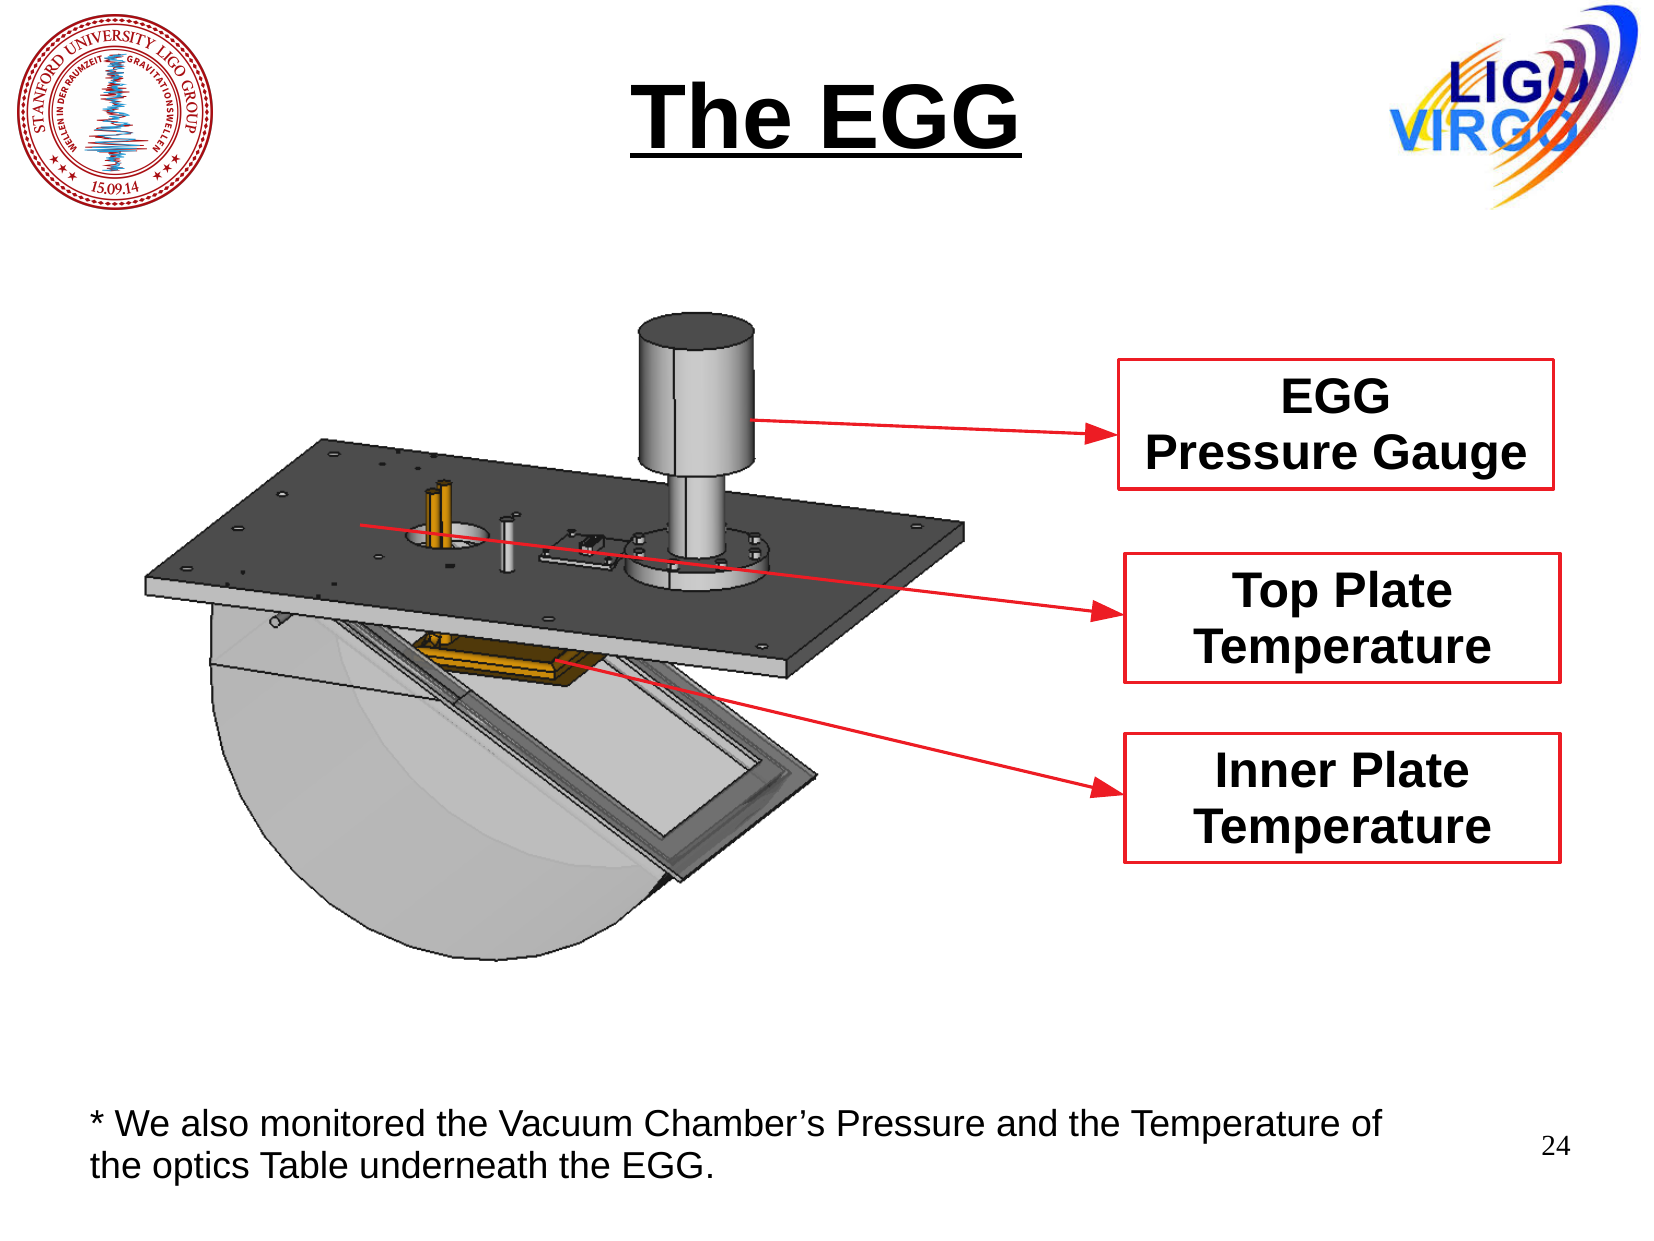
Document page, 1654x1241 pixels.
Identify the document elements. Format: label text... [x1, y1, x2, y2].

text_box * We also monitored the Vacuum Chamber’s Pressure and the Temperature of the optics Table underneath the EGG. [75, 1095, 1441, 1194]
picture [1372, 0, 1654, 210]
text_box EGG Pressure Gauge [1118, 359, 1554, 489]
text_box Top Plate Temperature [1125, 553, 1561, 683]
text_box Inner Plate Temperature [1125, 733, 1561, 863]
picture [90, 300, 975, 990]
text_box The EGG [82, 8, 1571, 215]
picture [17, 14, 82, 210]
